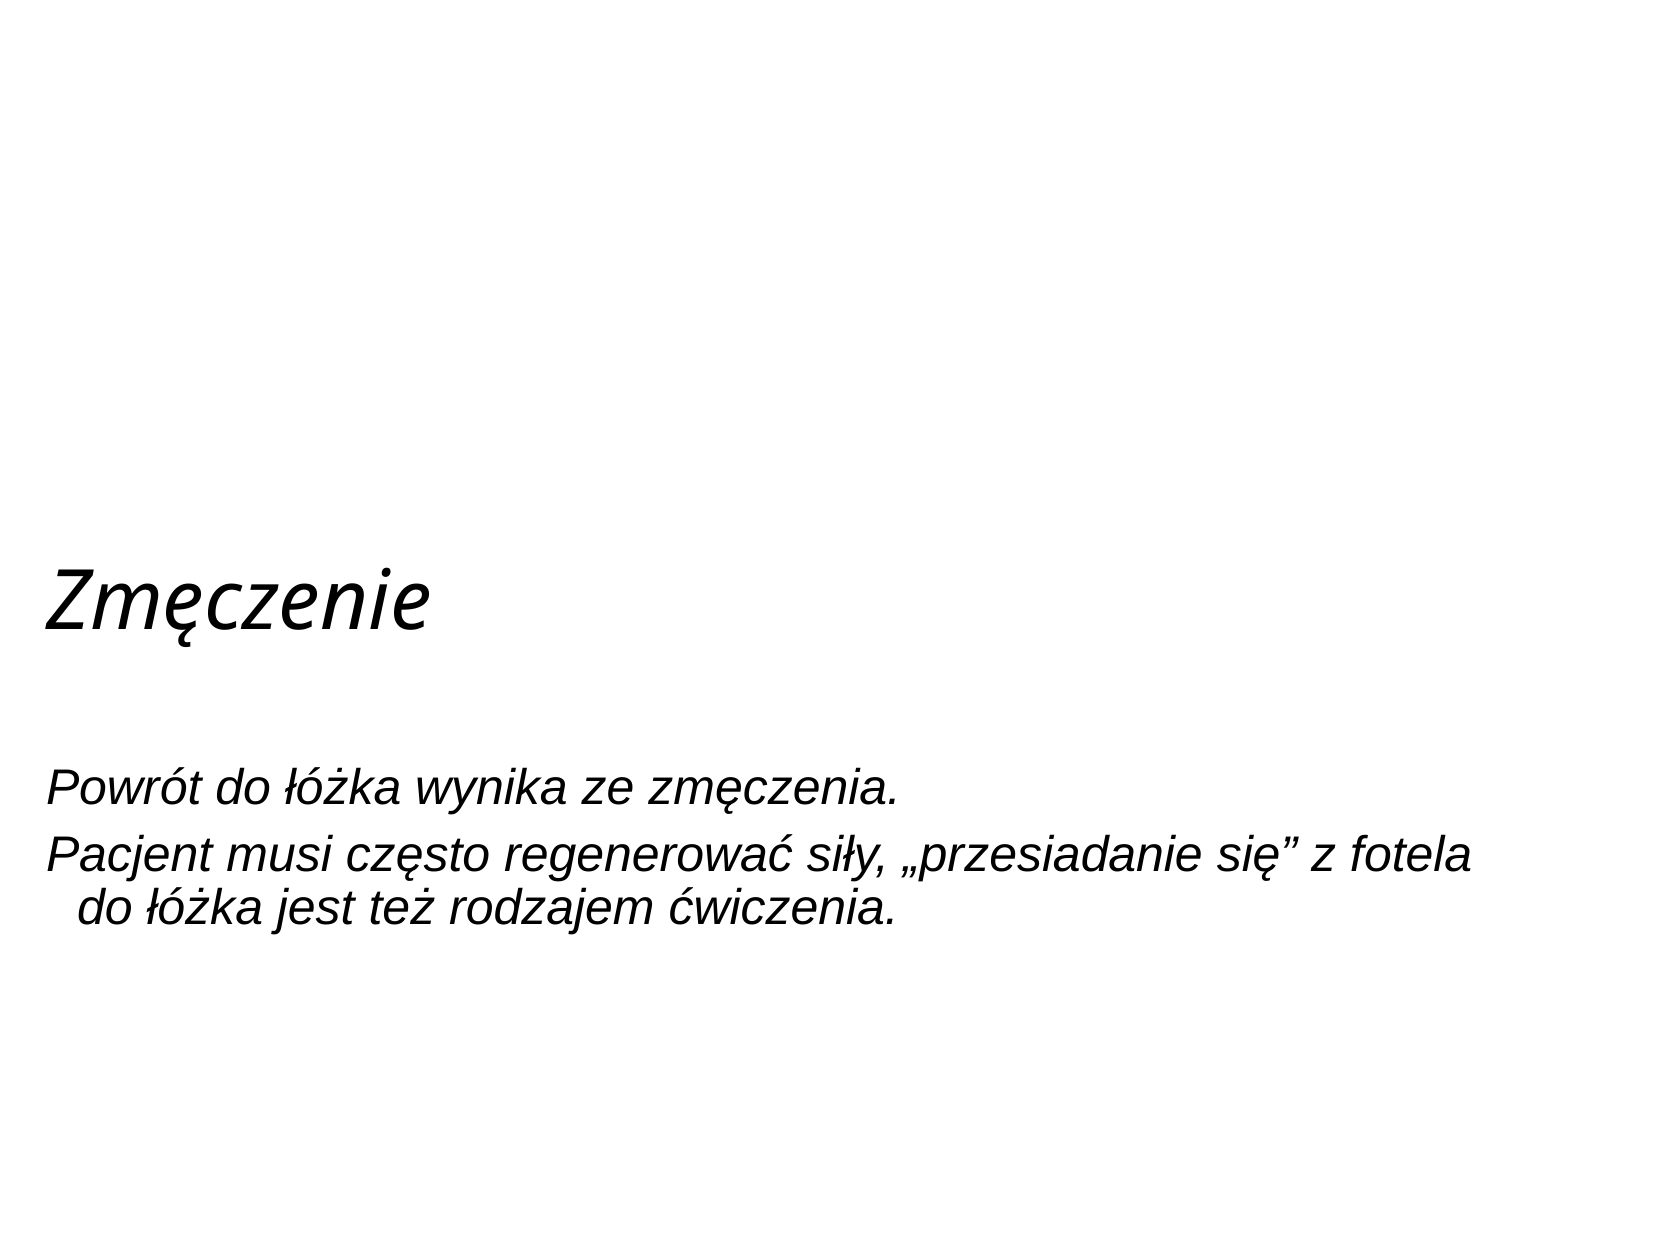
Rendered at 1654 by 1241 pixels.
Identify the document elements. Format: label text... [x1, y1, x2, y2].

list Zmęczenie Powrót do łóżka wynika ze zmęczenia. Pacjent musi często regenerować siły, „przesiadanie się” z fotela do łóżka jest też rodzajem ćwiczenia. [0, 350, 1489, 1144]
